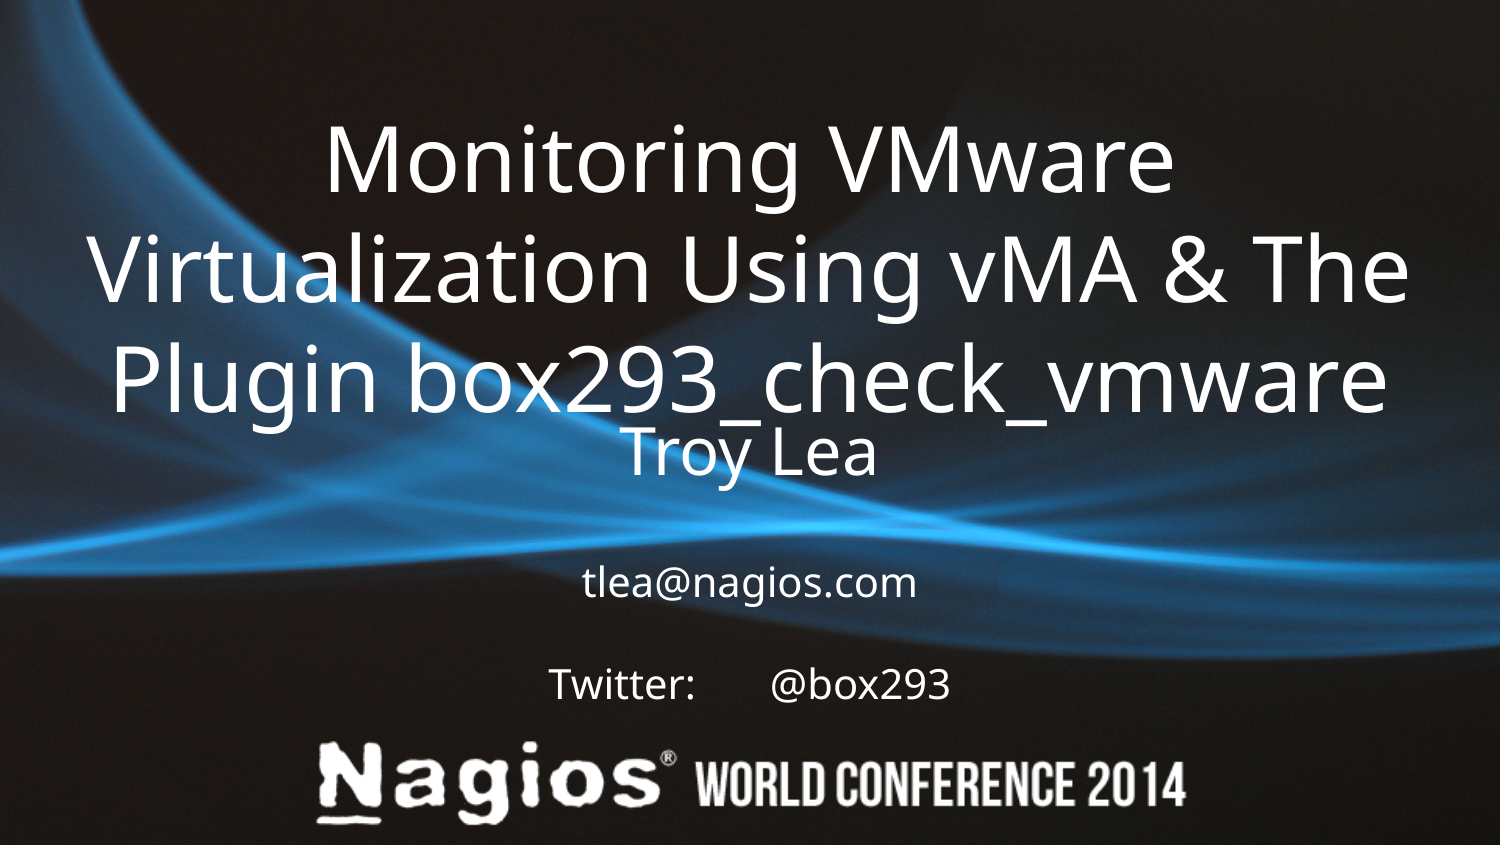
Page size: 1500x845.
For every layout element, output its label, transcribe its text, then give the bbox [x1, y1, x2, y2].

list tlea@nagios.com [412, 548, 1088, 614]
list Twitter: @box293 [412, 650, 1088, 716]
title Monitoring VMware Virtualization Using vMA & The Plugin box293_check_vmware [50, 93, 1451, 364]
subtitle Troy Lea [225, 401, 1276, 496]
picture [0, 0, 1500, 845]
